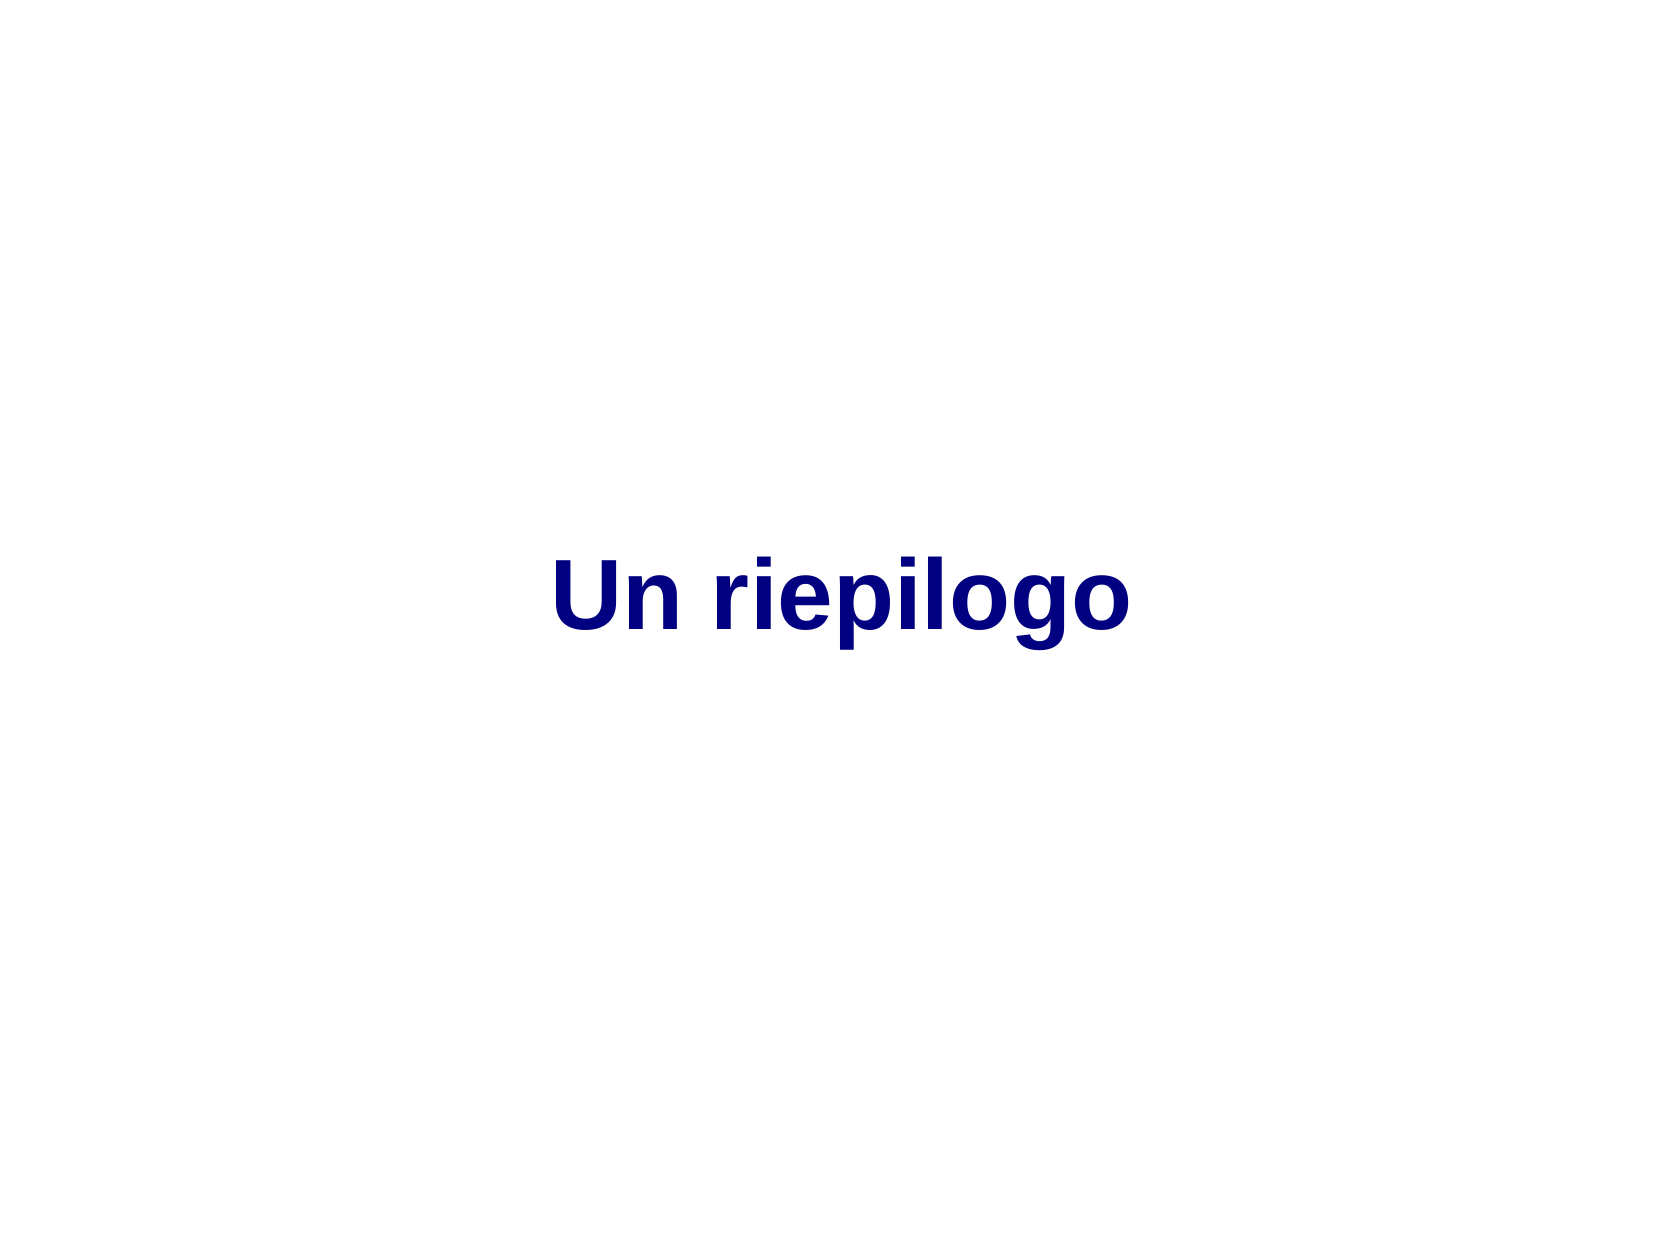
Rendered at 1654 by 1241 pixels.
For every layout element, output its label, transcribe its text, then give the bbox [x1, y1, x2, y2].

text_box Un riepilogo [59, 531, 1625, 659]
